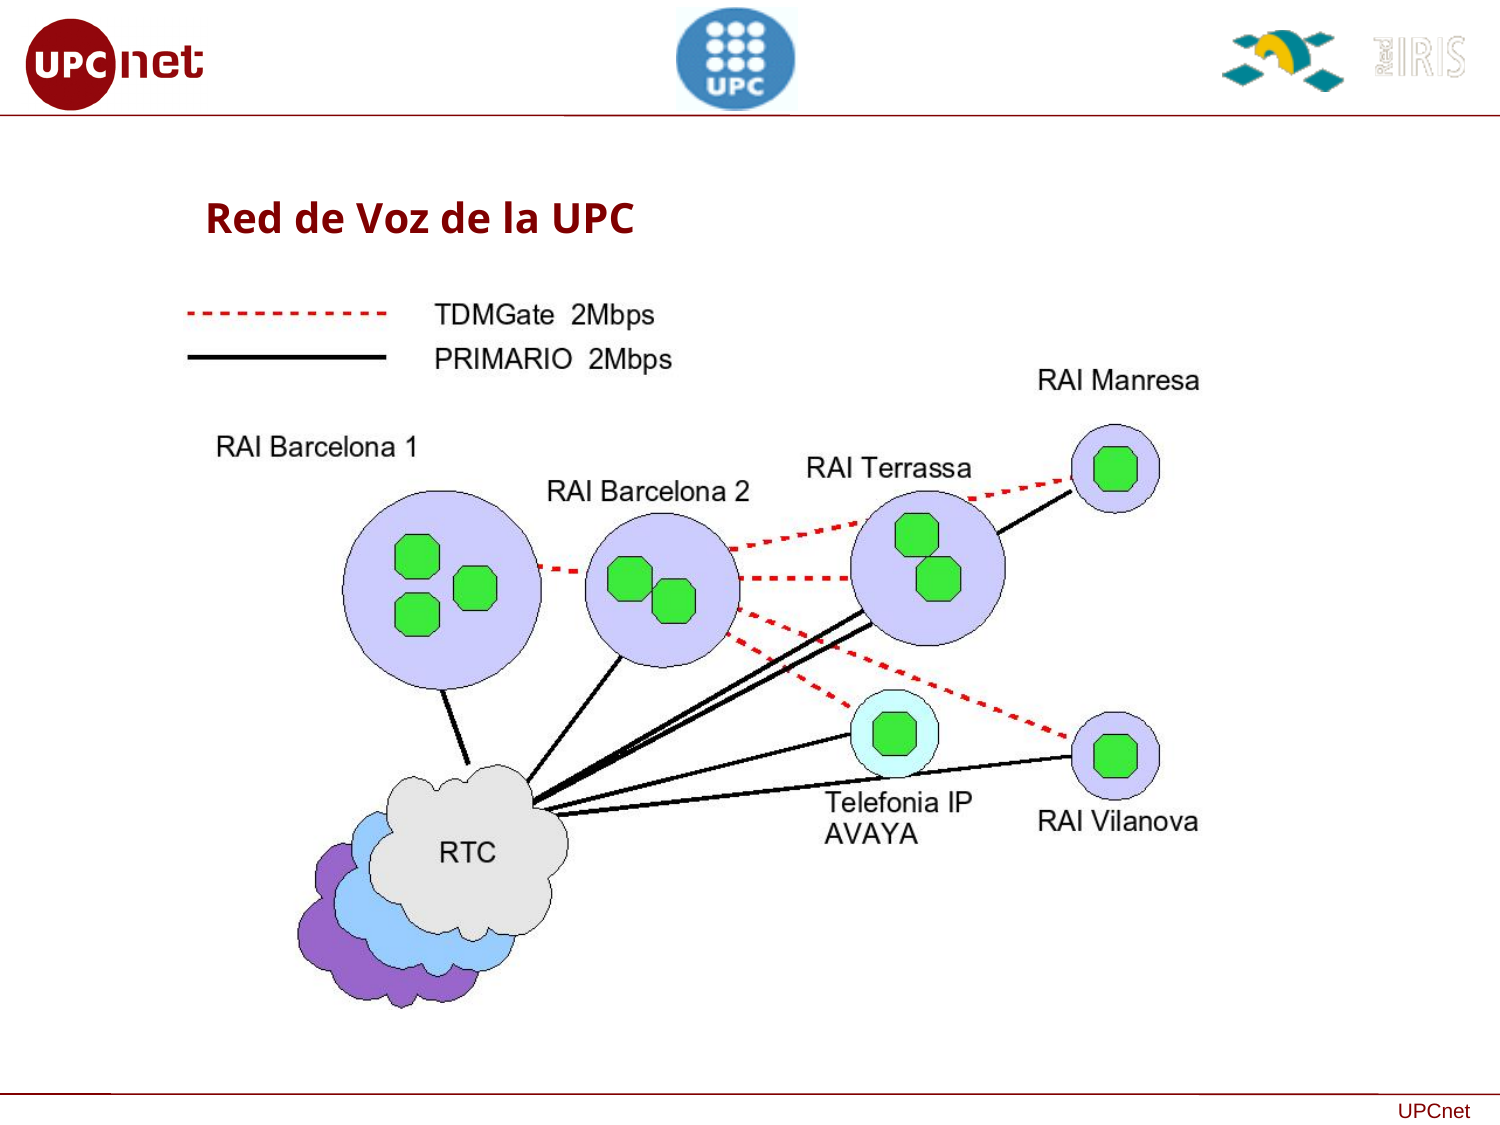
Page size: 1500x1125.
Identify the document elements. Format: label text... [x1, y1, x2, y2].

picture [21, 17, 208, 113]
picture [183, 293, 1215, 1010]
text_box Red de Voz de la UPC [11, 135, 1406, 266]
picture [676, 7, 798, 111]
picture [1222, 30, 1468, 92]
